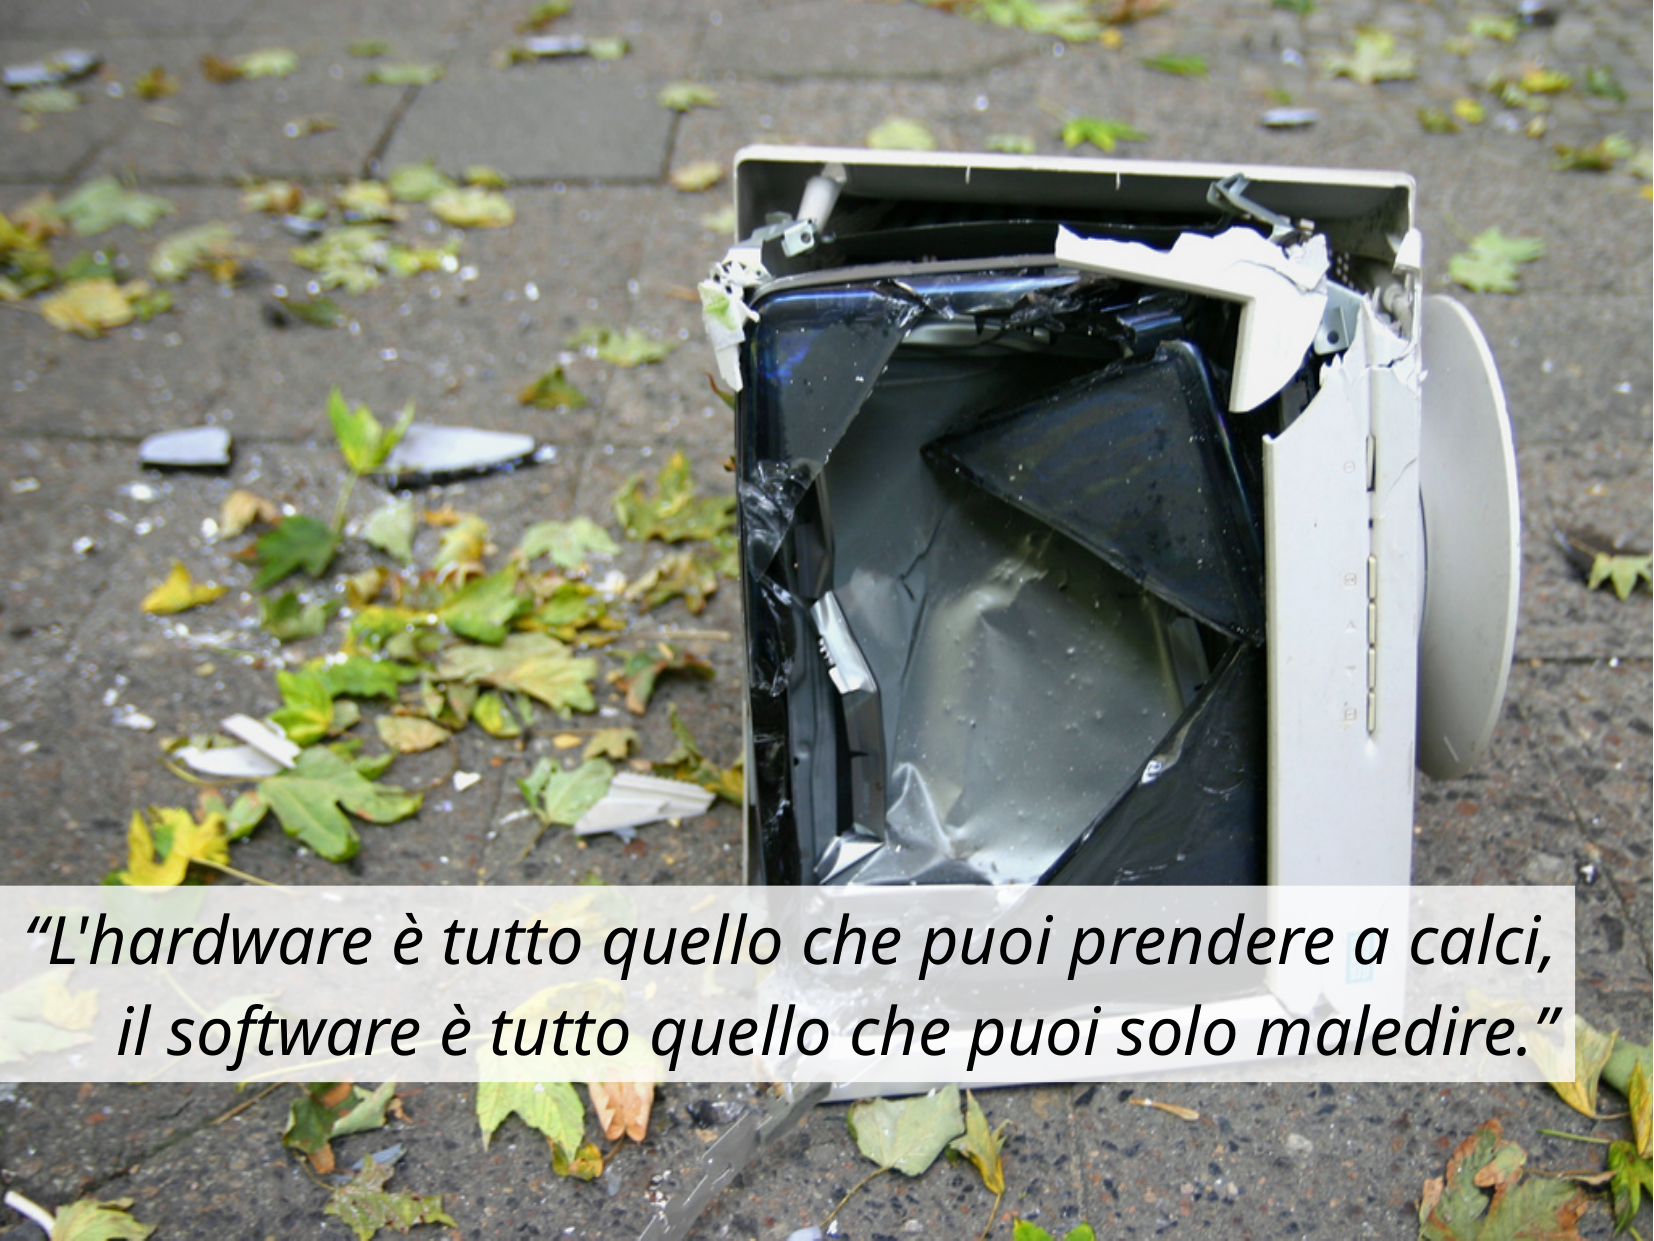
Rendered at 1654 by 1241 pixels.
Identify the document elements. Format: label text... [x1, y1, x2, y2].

picture [0, 0, 1653, 1241]
text_box “L'hardware è tutto quello che puoi prendere a calci, il software è tutto quello che puoi solo maledire.” [0, 885, 1576, 890]
